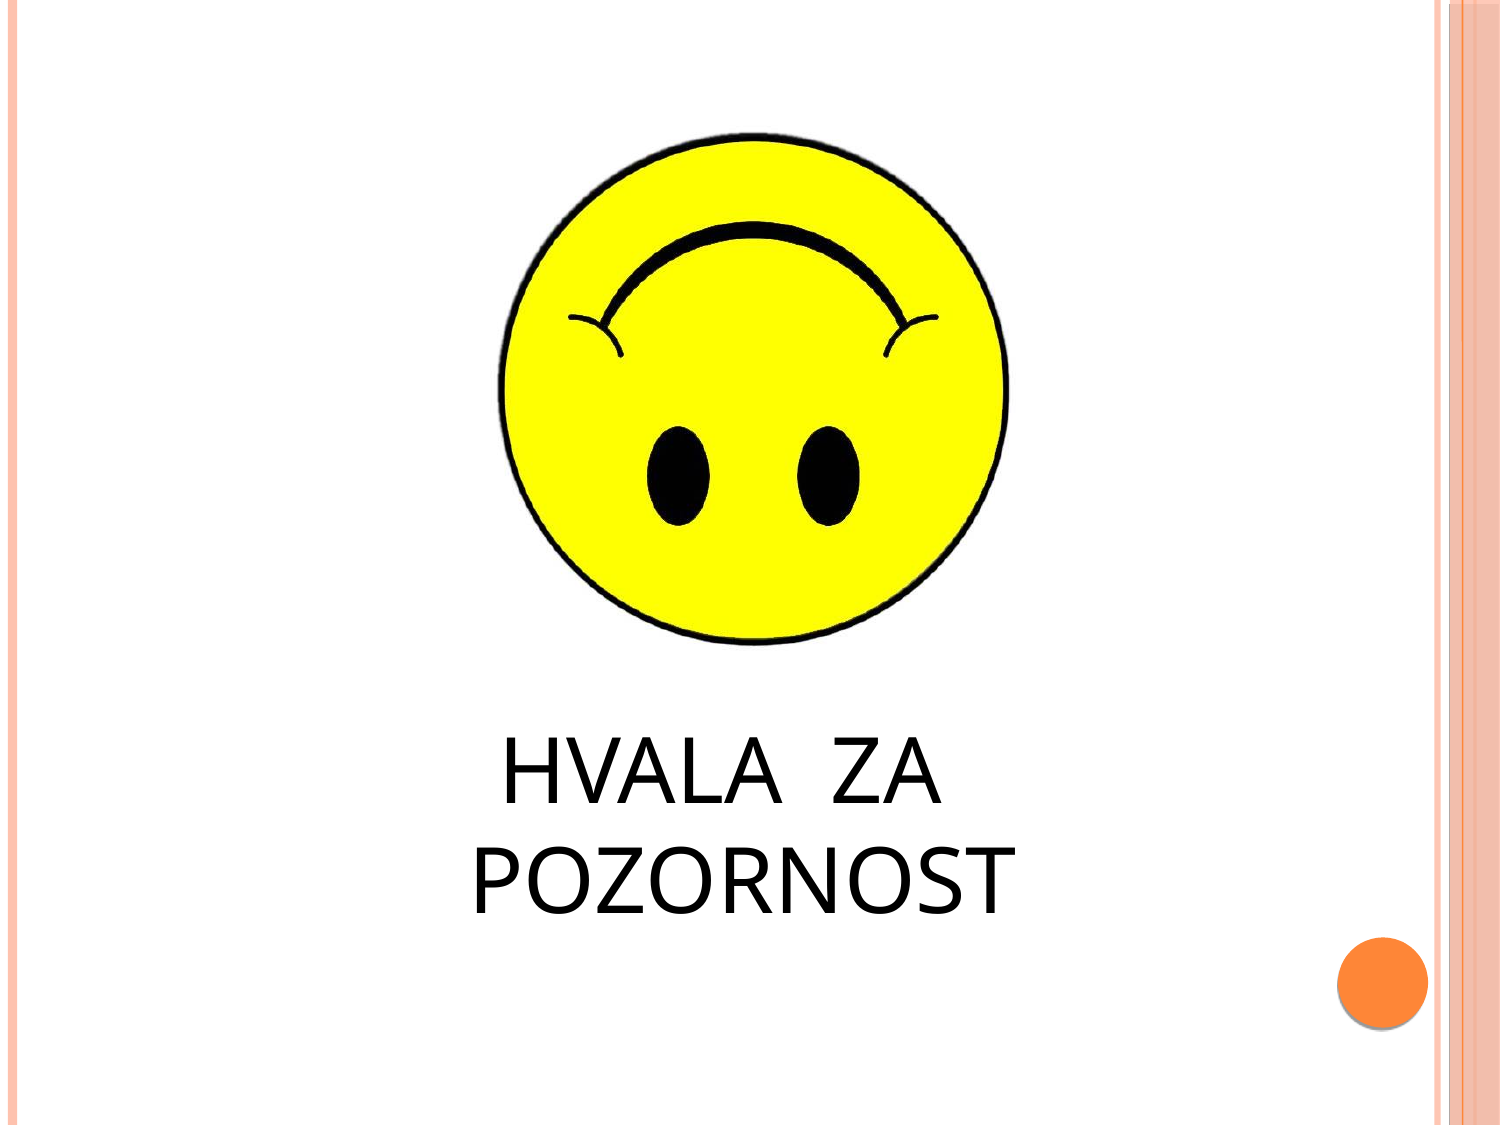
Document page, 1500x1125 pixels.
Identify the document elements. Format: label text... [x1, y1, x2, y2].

picture [490, 125, 1016, 651]
list HVALA ZA POZORNOST [206, 704, 1235, 1066]
